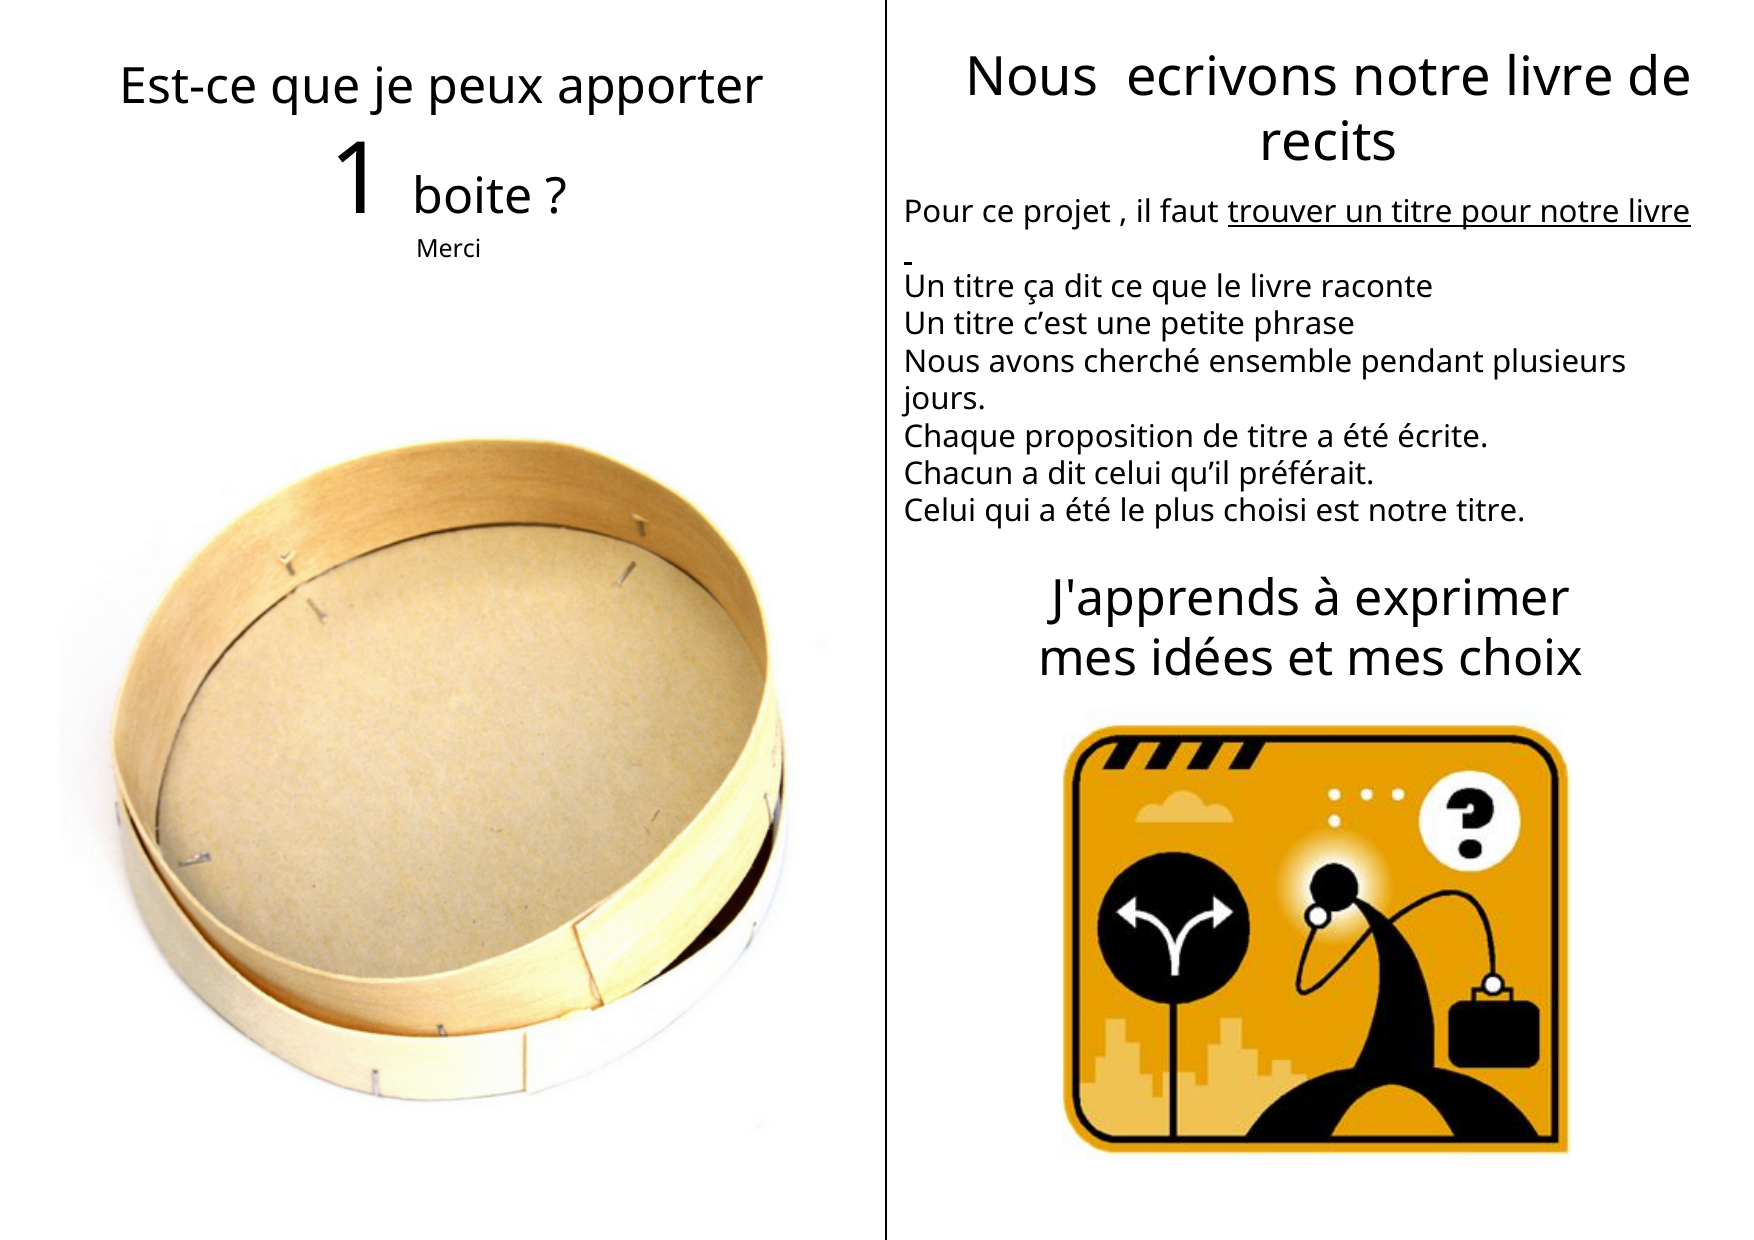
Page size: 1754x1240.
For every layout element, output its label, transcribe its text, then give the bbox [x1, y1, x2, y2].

picture [1062, 685, 1571, 1193]
text_box Nous ecrivons notre livre de recits [909, 35, 1748, 334]
picture [59, 377, 841, 1160]
text_box Est-ce que je peux apporter 1 boite ? Merci [47, 47, 851, 1205]
text_box Pour ce projet , il faut trouver un titre pour notre livre Un titre ça dit ce que le livre raconte Un titre c’est une petite phrase Nous avons cherché ensemble pendant plusieurs jours. Chaque proposition de titre a été écrite. Chacun a dit celui qu’il préférait. Celui qui a été le plus choisi est notre titre. J'apprends à exprimer mes idées et mes choix [897, 147, 1725, 1217]
